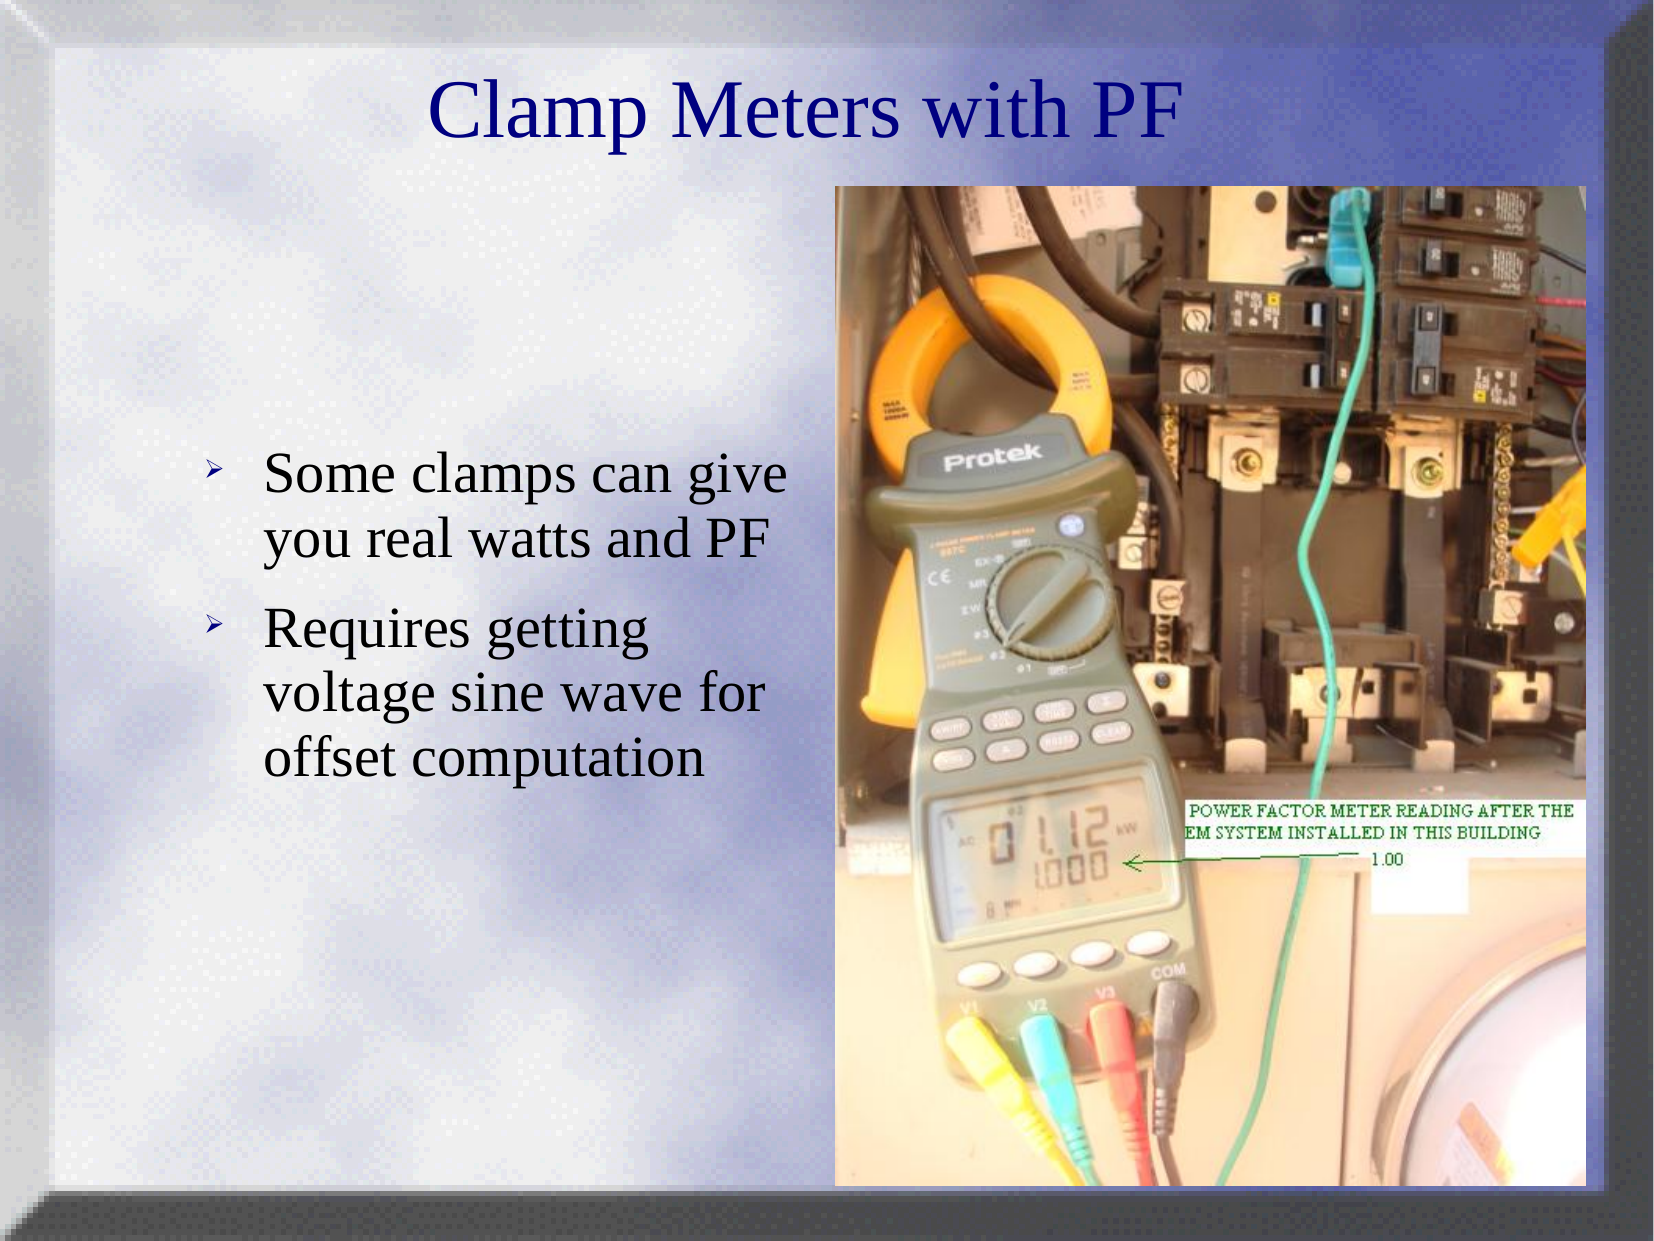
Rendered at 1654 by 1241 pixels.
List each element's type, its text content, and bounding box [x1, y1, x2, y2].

picture [0, 0, 1654, 1241]
title Clamp Meters with PF [187, 55, 1426, 163]
list Some clamps can give you real watts and PF Requires getting voltage sine wave for offset computation [204, 440, 806, 798]
